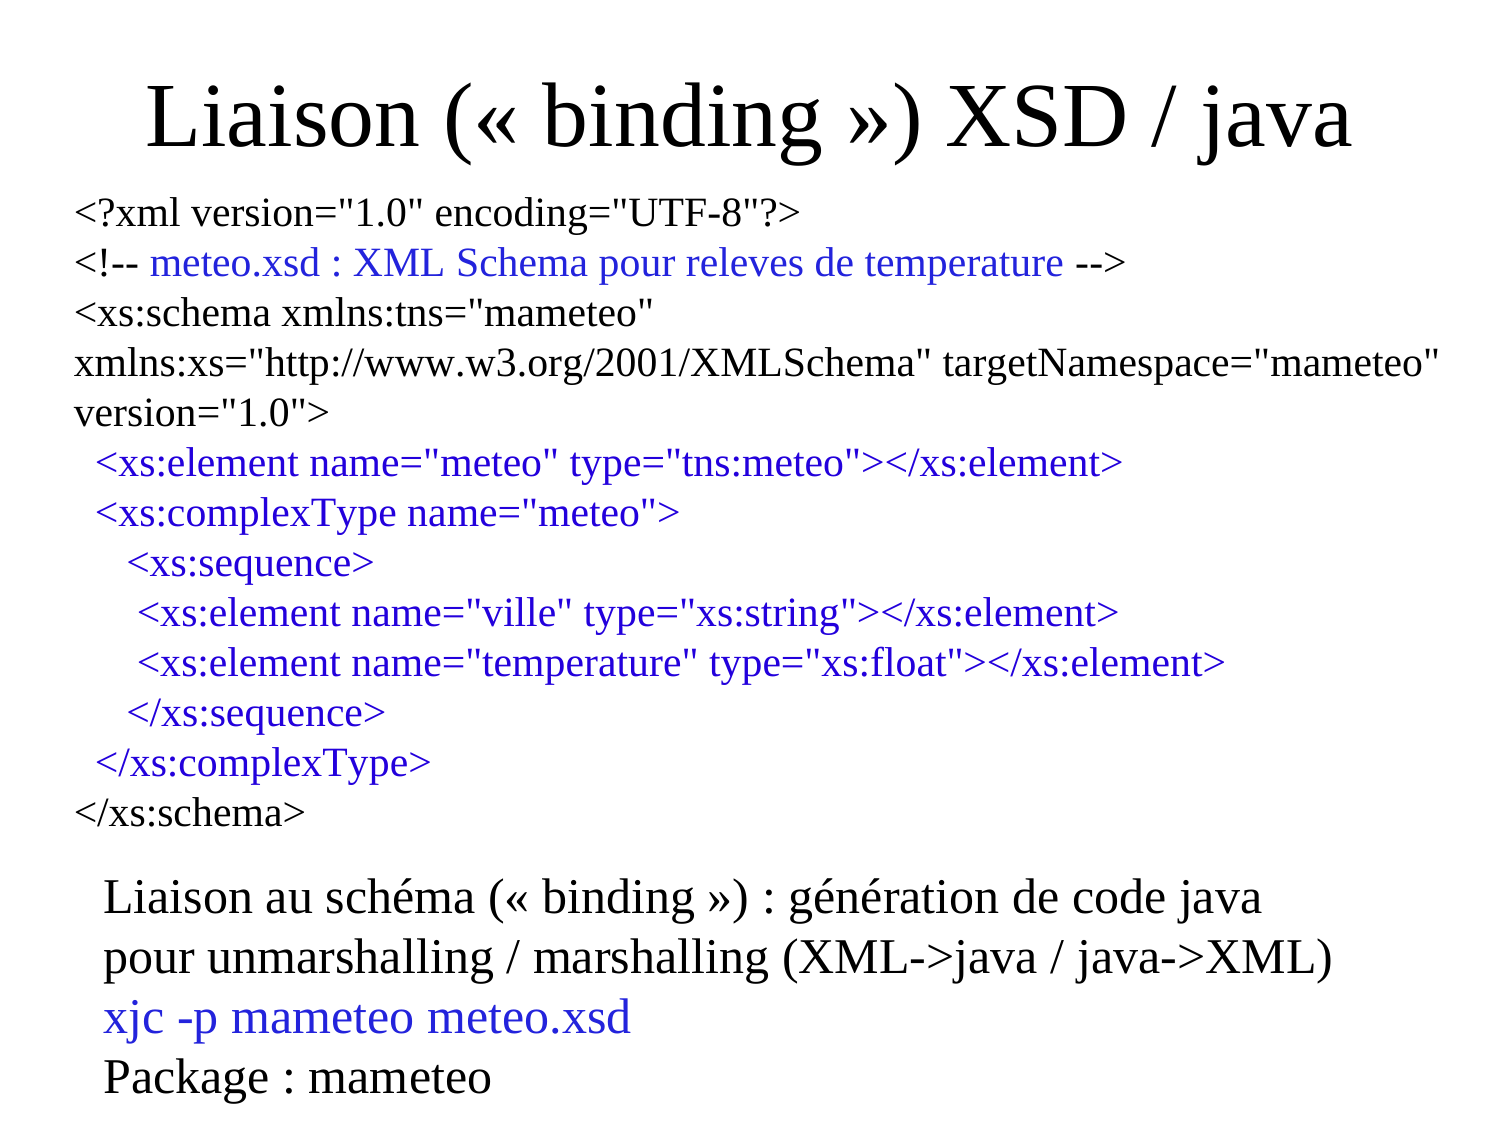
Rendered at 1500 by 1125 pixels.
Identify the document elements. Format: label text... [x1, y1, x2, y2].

text_box <?xml version="1.0" encoding="UTF-8"?> <!-- meteo.xsd : XML Schema pour releves de temperature --> <xs:schema xmlns:tns="mameteo" xmlns:xs="http://www.w3.org/2001/XMLSchema" targetNamespace="mameteo" version="1.0"> <xs:element name="meteo" type="tns:meteo"></xs:element> <xs:complexType name="meteo"> <xs:sequence> <xs:element name="ville" type="xs:string"></xs:element> <xs:element name="temperature" type="xs:float"></xs:element> </xs:sequence> </xs:complexType> </xs:schema> [59, 177, 1474, 857]
title Liaison (« binding ») XSD / java [112, 29, 1388, 177]
text_box Liaison au schéma (« binding ») : génération de code java pour unmarshalling / marshalling (XML->java / java->XML) xjc -p mameteo meteo.xsd Package : mameteo [88, 856, 1349, 1112]
